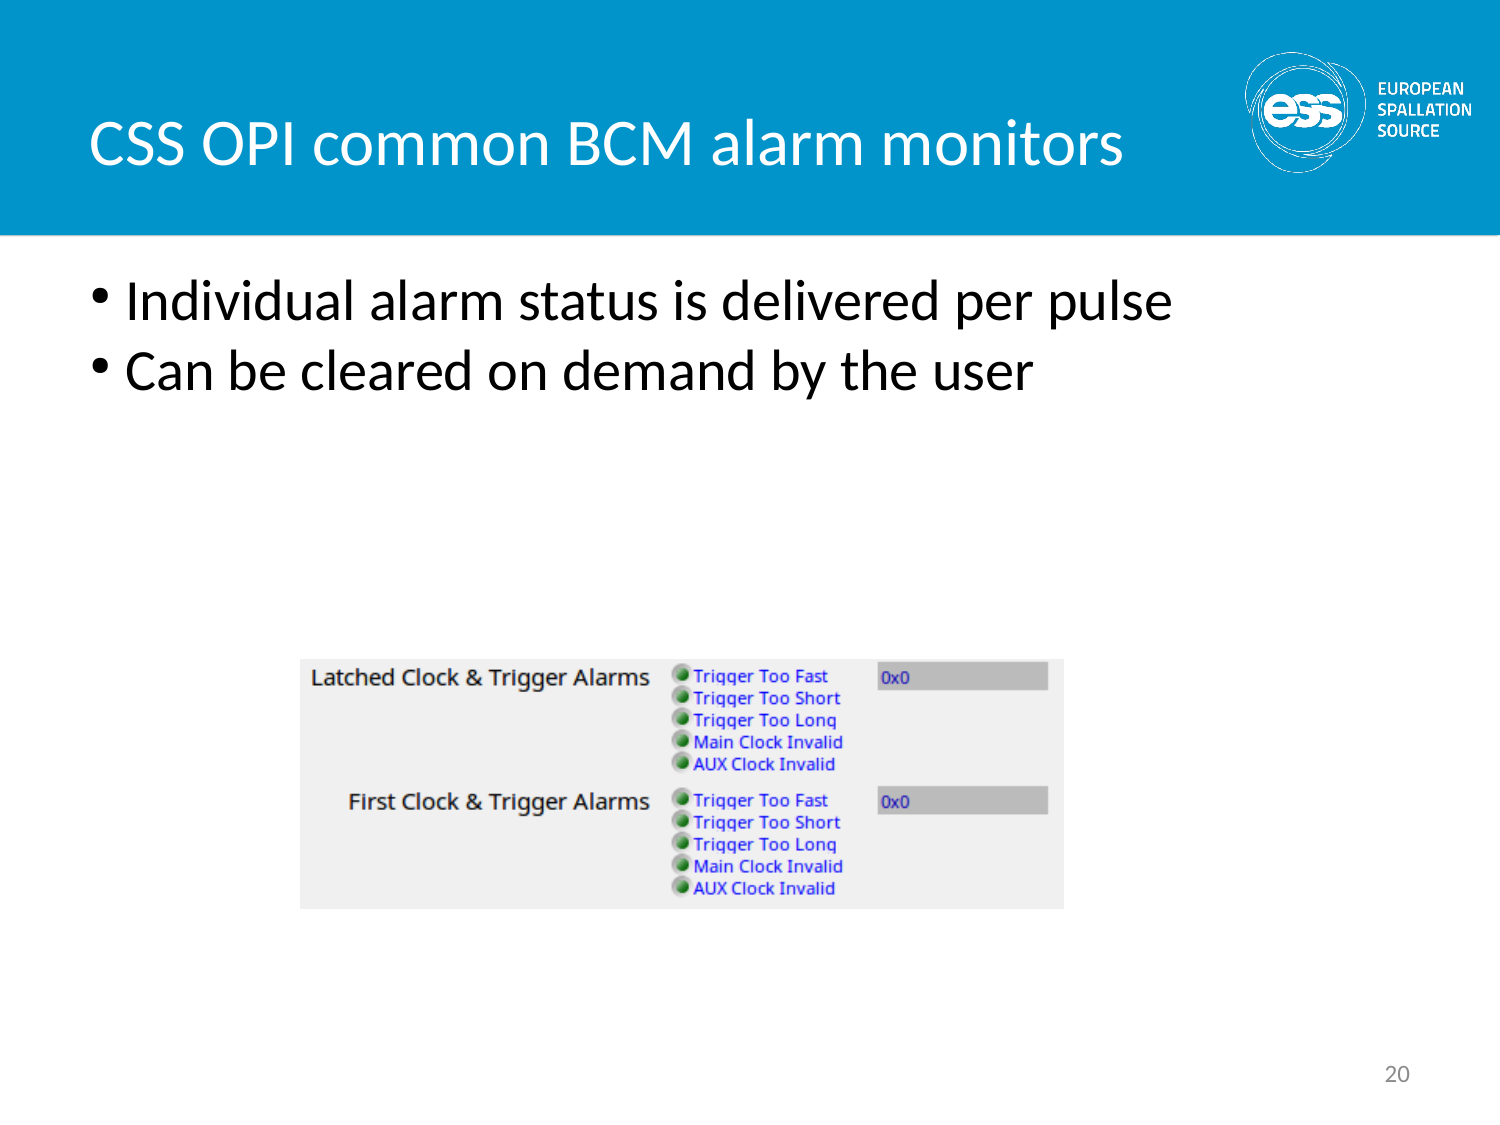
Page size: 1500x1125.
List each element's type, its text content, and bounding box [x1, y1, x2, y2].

picture [1423, 83, 1430, 94]
picture [1264, 94, 1342, 127]
picture [1443, 86, 1450, 93]
text_box <number> [1074, 1042, 1425, 1103]
picture [1389, 104, 1393, 115]
picture [1409, 104, 1415, 115]
text_box CSS OPI common BCM alarm monitors [75, 45, 1246, 233]
picture [1398, 109, 1406, 115]
picture [1454, 83, 1458, 94]
picture [1400, 83, 1407, 94]
text_box Individual alarm status is delivered per pulse Can be cleared on demand by the user [75, 254, 1411, 616]
picture [300, 659, 1064, 909]
picture [1422, 125, 1428, 134]
picture [1379, 83, 1385, 94]
picture [1432, 125, 1438, 136]
picture [1436, 104, 1444, 115]
picture [1418, 104, 1423, 115]
